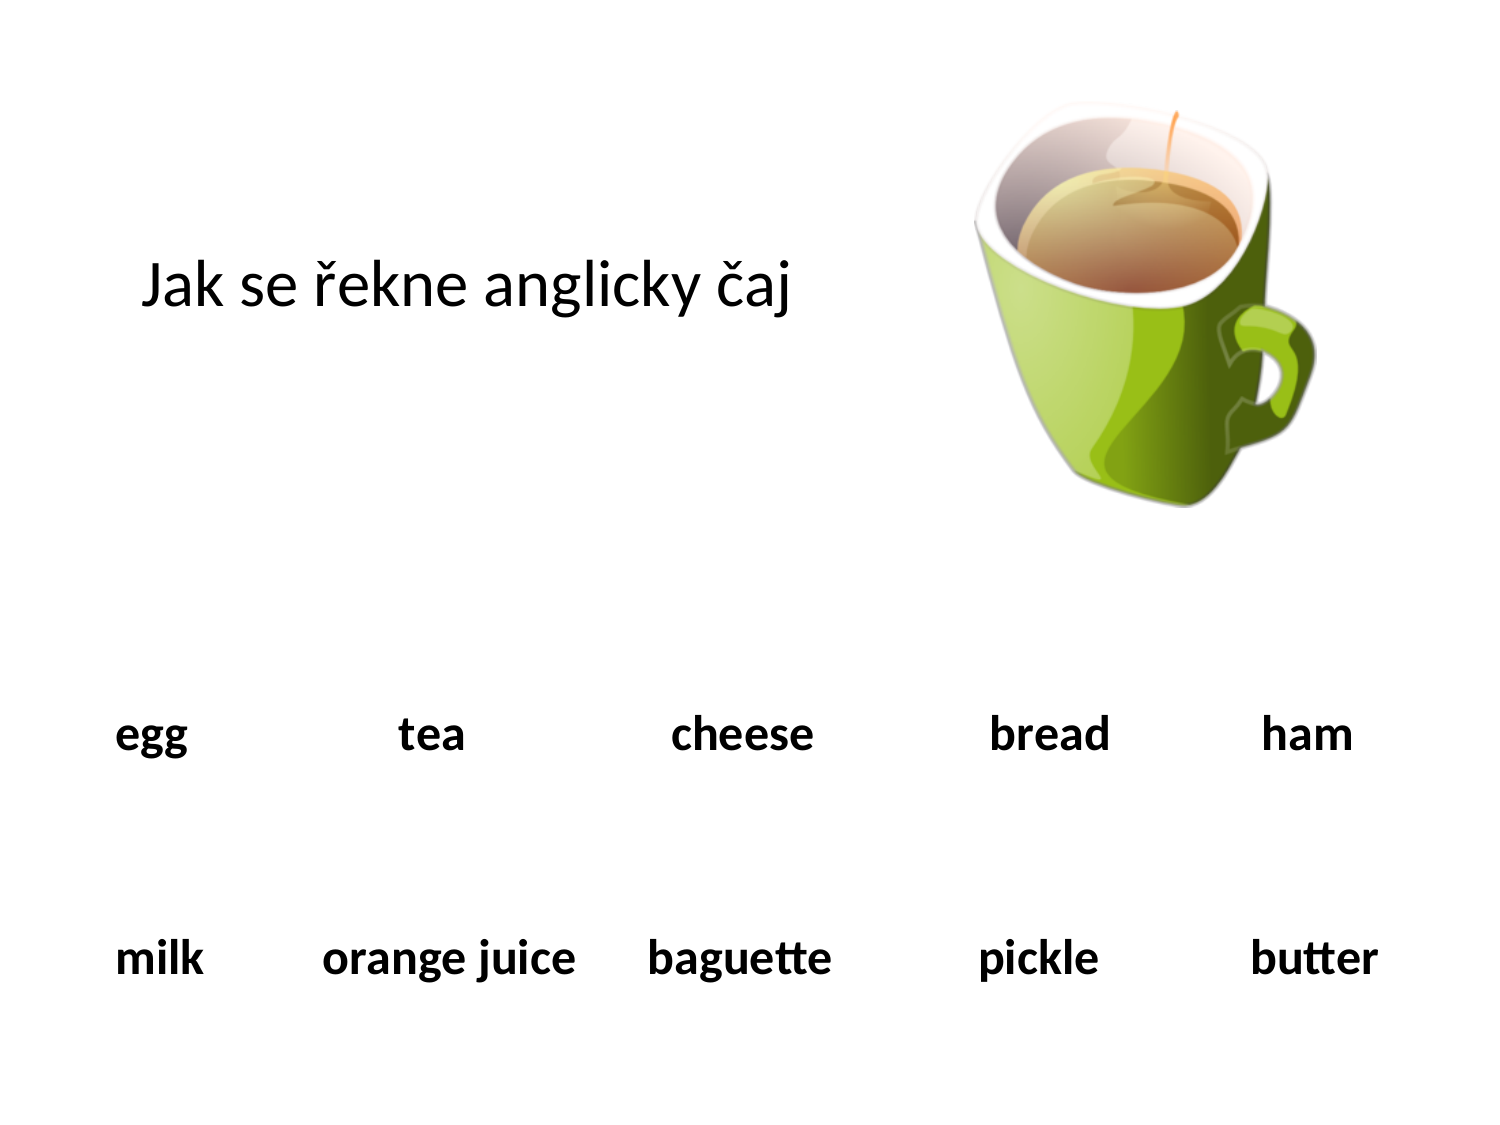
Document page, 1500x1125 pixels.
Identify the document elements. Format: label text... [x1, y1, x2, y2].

text_box tea [384, 692, 482, 768]
table_cell [600, 840, 900, 1070]
text_box Jak se řekne anglicky čaj [126, 231, 809, 328]
table_cell [900, 840, 1200, 1070]
table_header [300, 610, 600, 840]
picture [974, 101, 1317, 509]
text_box milk [100, 916, 220, 993]
text_box cheese [656, 692, 830, 768]
text_box orange juice [307, 916, 592, 993]
text_box ham [1246, 692, 1369, 768]
text_box egg [101, 692, 204, 768]
text_box bread [975, 692, 1127, 768]
table_header [1200, 610, 1500, 840]
text_box butter [1235, 916, 1395, 993]
text_box pickle [963, 916, 1115, 993]
table_cell [1200, 840, 1500, 1070]
table_header [0, 610, 300, 840]
table_cell [300, 840, 600, 1070]
text_box baguette [633, 916, 849, 993]
table_header [600, 610, 900, 840]
table_header [900, 610, 1200, 840]
table_cell [0, 840, 300, 1070]
